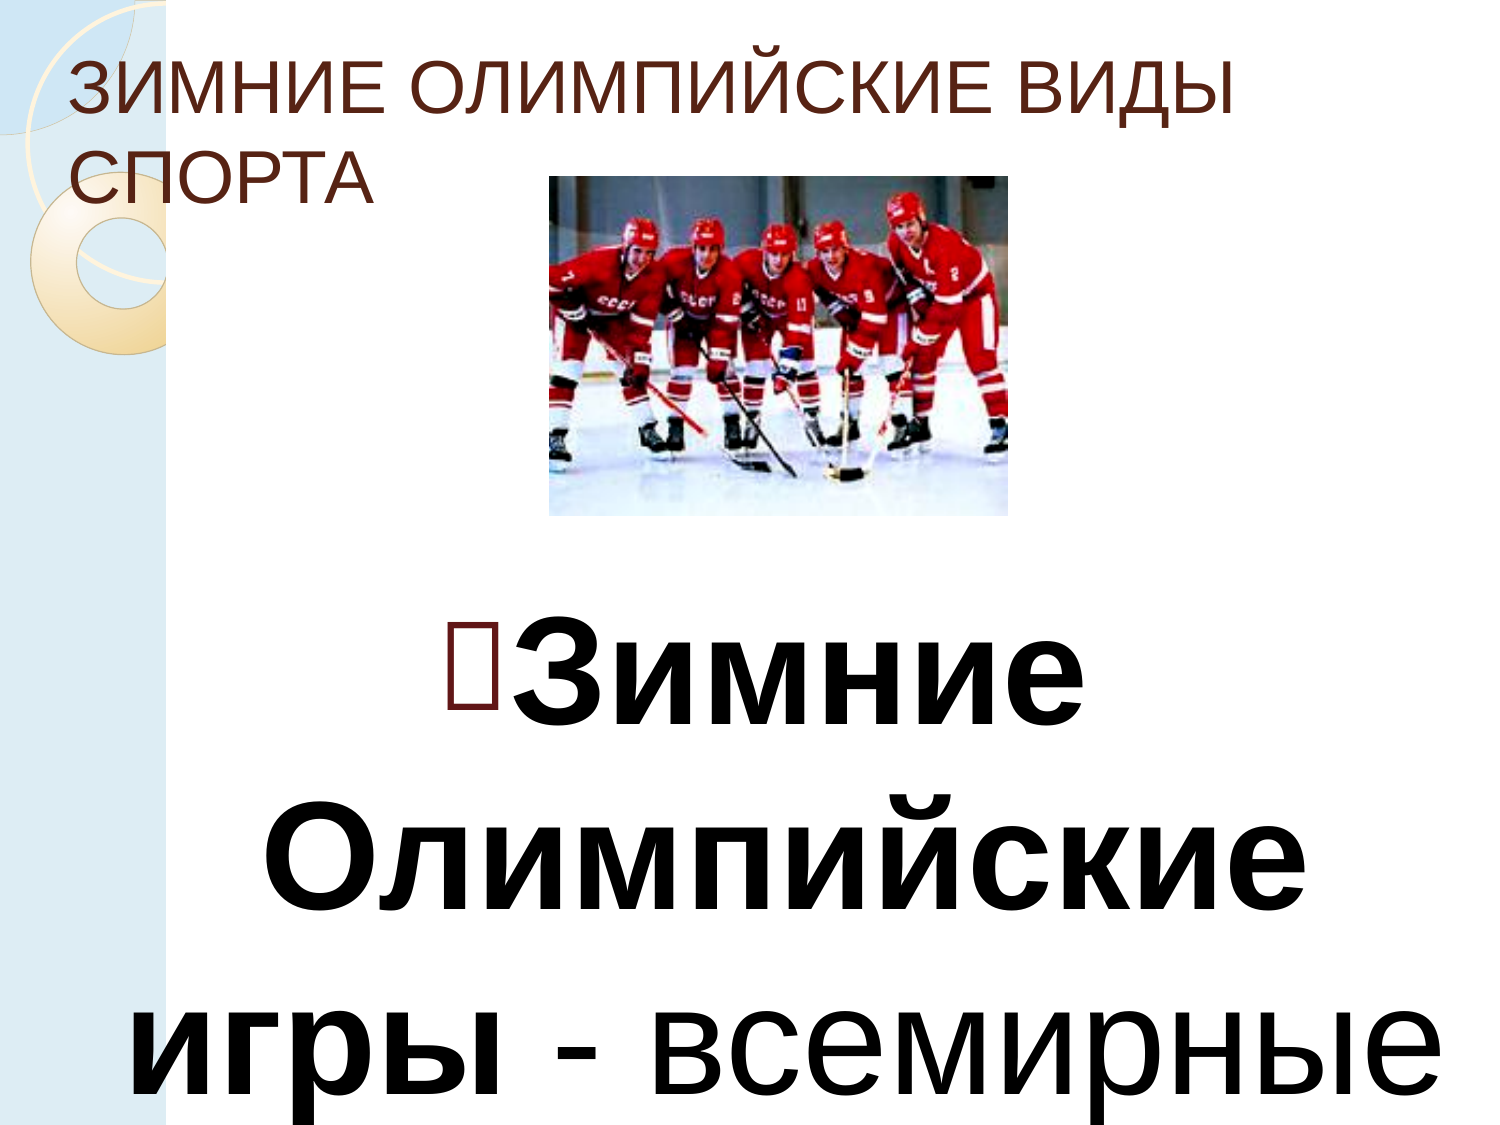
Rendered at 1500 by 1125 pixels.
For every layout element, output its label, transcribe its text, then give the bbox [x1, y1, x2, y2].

title ЗИМНИЕ ОЛИМПИЙСКИЕ ВИДЫ СПОРТА [53, 30, 1479, 169]
list Зимние Олимпийские игры - всемирные соревнования по зимним видам спорта. Как и летние Олимпийские игры, проводятся под эгидой МОК. Первые Зимние олимпийские игры состоялись в 1924. Поначалу зимние и летние Игры проходили в один и тот же год, но начиная с 1994, они проводятся с интервалом в два года. К настоящему моменту значительно расширилась программа Зимних олимпийских игр, выросло число участников, среди которых немало спортсменов из южных стран. Собственно зимние виды спорта впервые были представлены на Олимпиадах задолго не только до первых зимних Игр, но и до возникновения самой идеи их проведения. [41, 562, 1471, 921]
picture [549, 176, 1008, 516]
